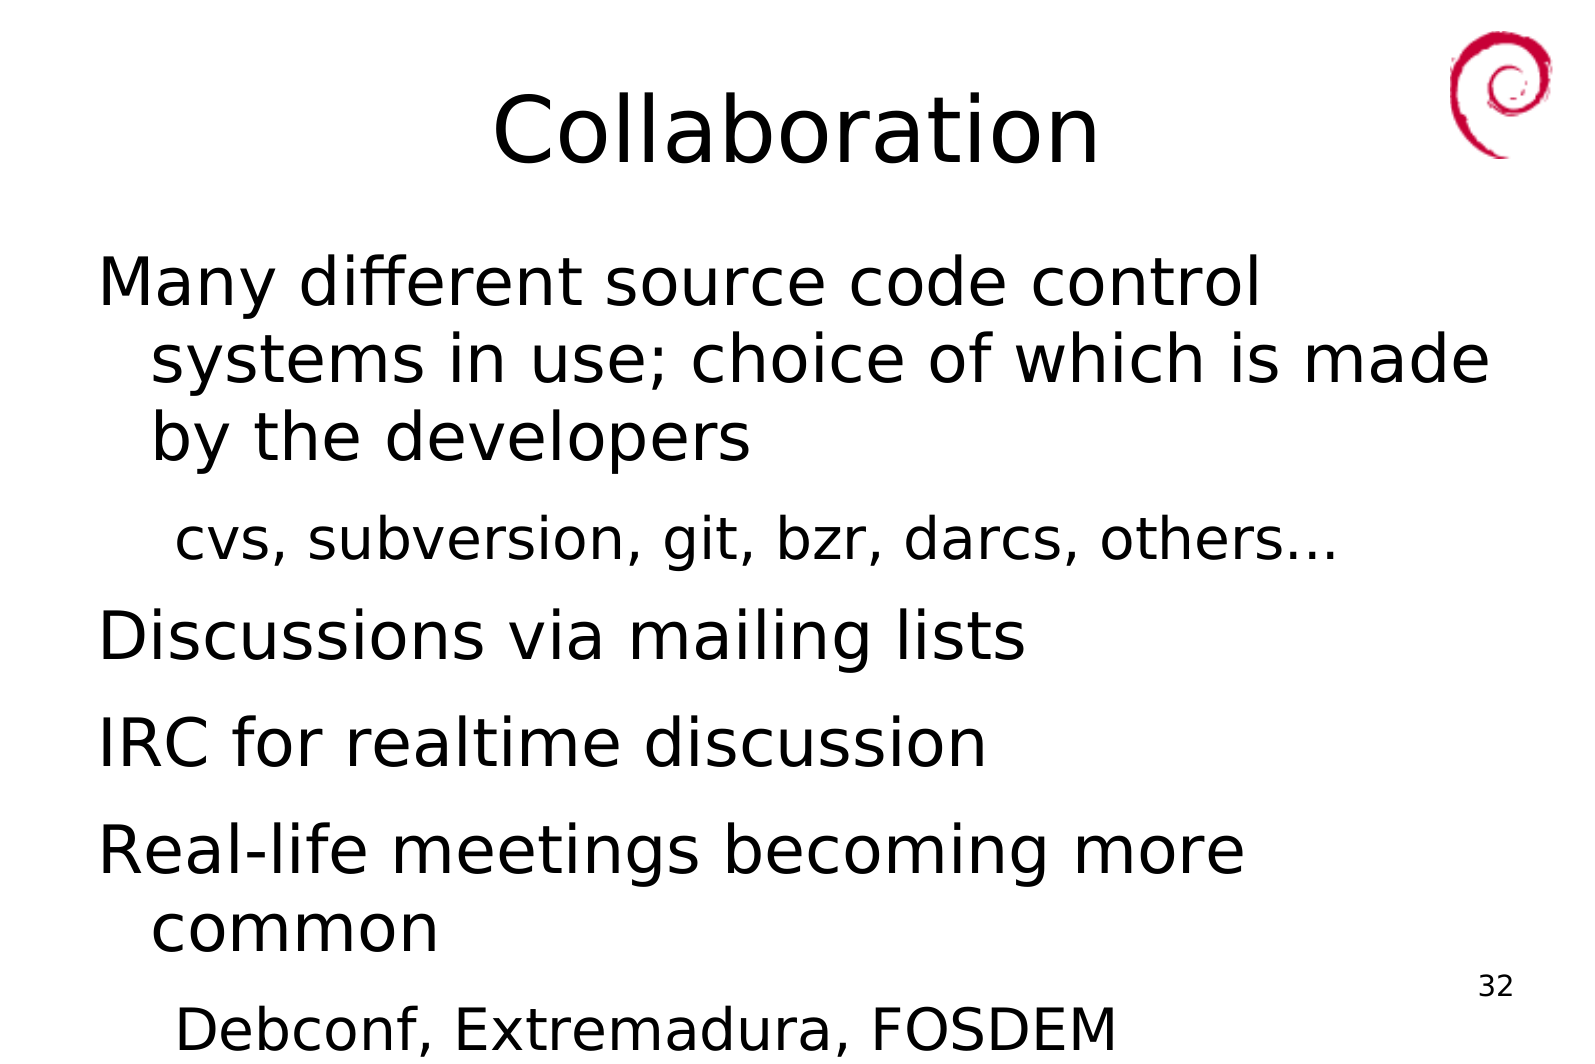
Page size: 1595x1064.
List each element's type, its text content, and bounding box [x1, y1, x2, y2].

picture [1450, 31, 1555, 159]
title Collaboration [79, 42, 1515, 221]
list Many different source code control systems in use; choice of which is made by the developers cvs, subversion, git, bzr, darcs, others... Discussions via mailing lists IRC for realtime discussion Real-life meetings becoming more common Debconf, Extremadura, FOSDEM [79, 243, 1515, 1064]
